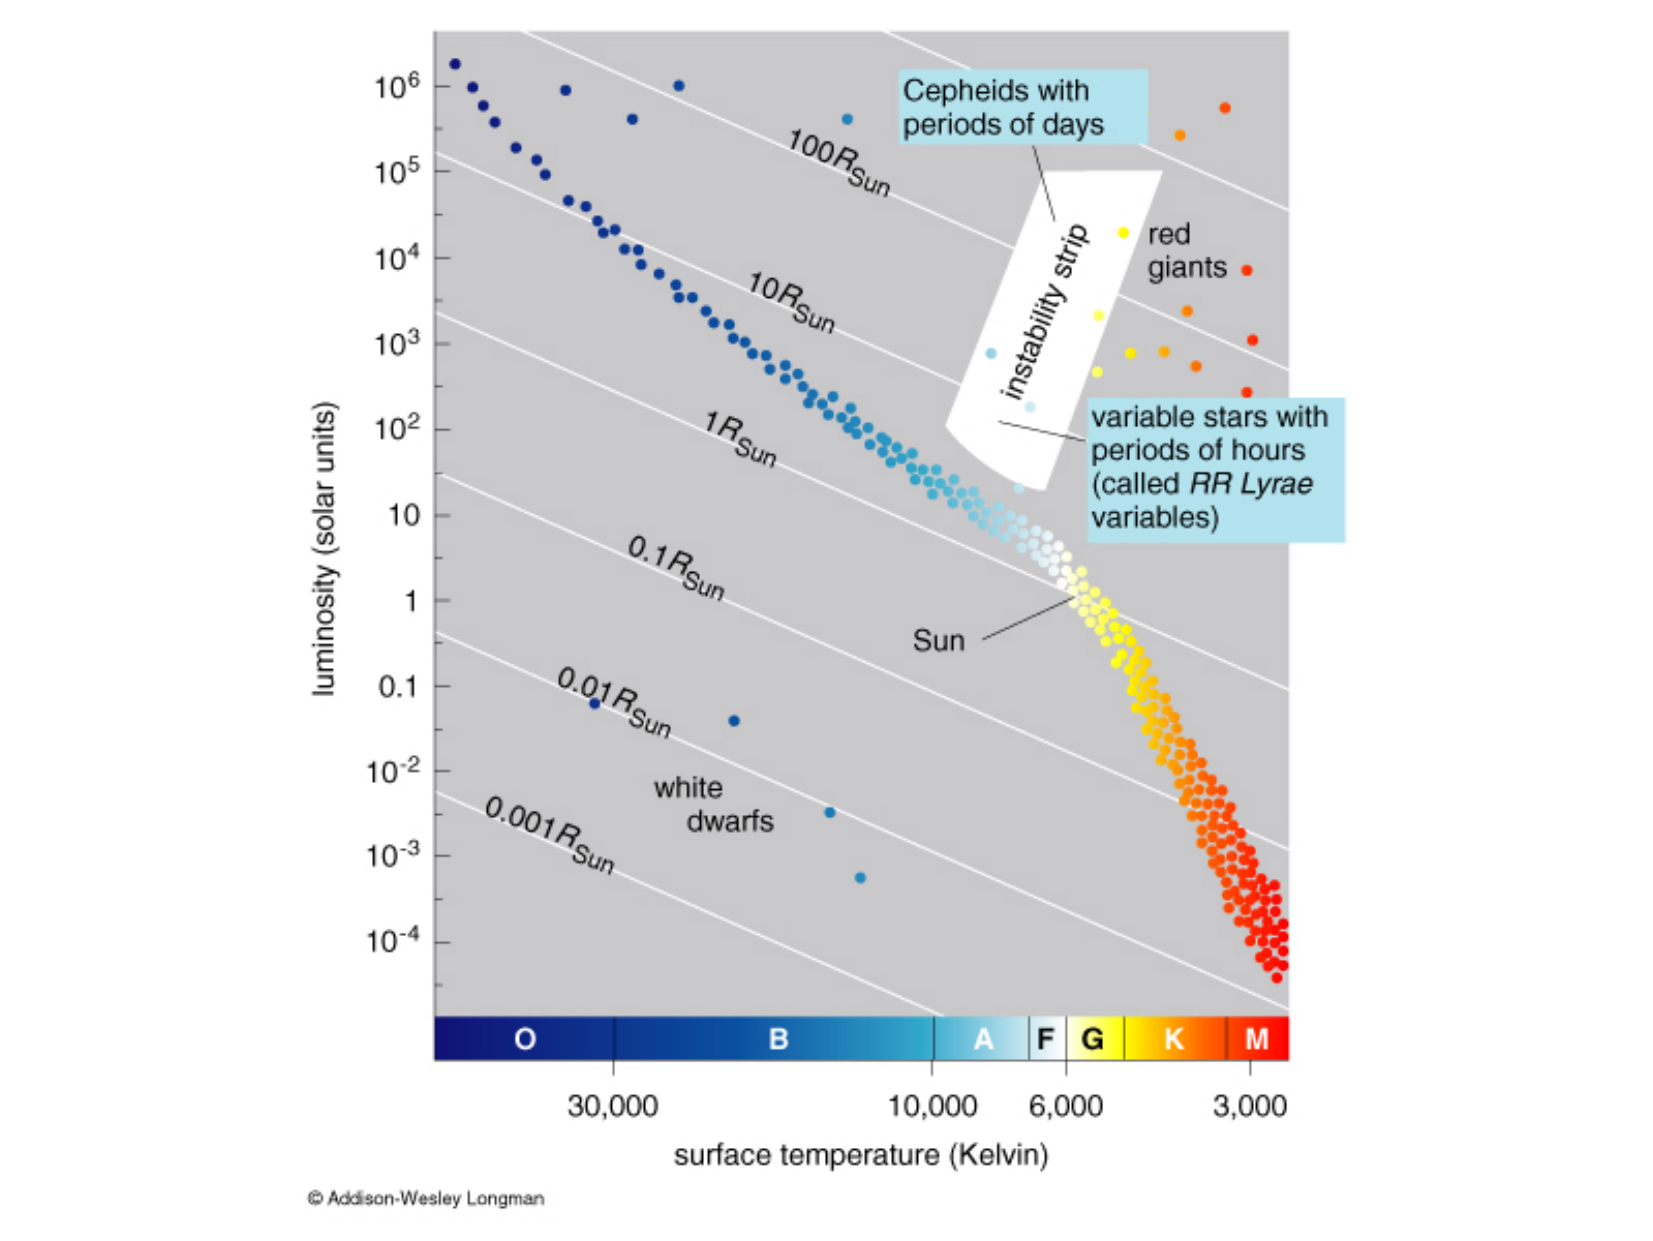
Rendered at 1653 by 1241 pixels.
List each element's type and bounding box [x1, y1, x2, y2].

picture [276, 0, 1376, 1238]
